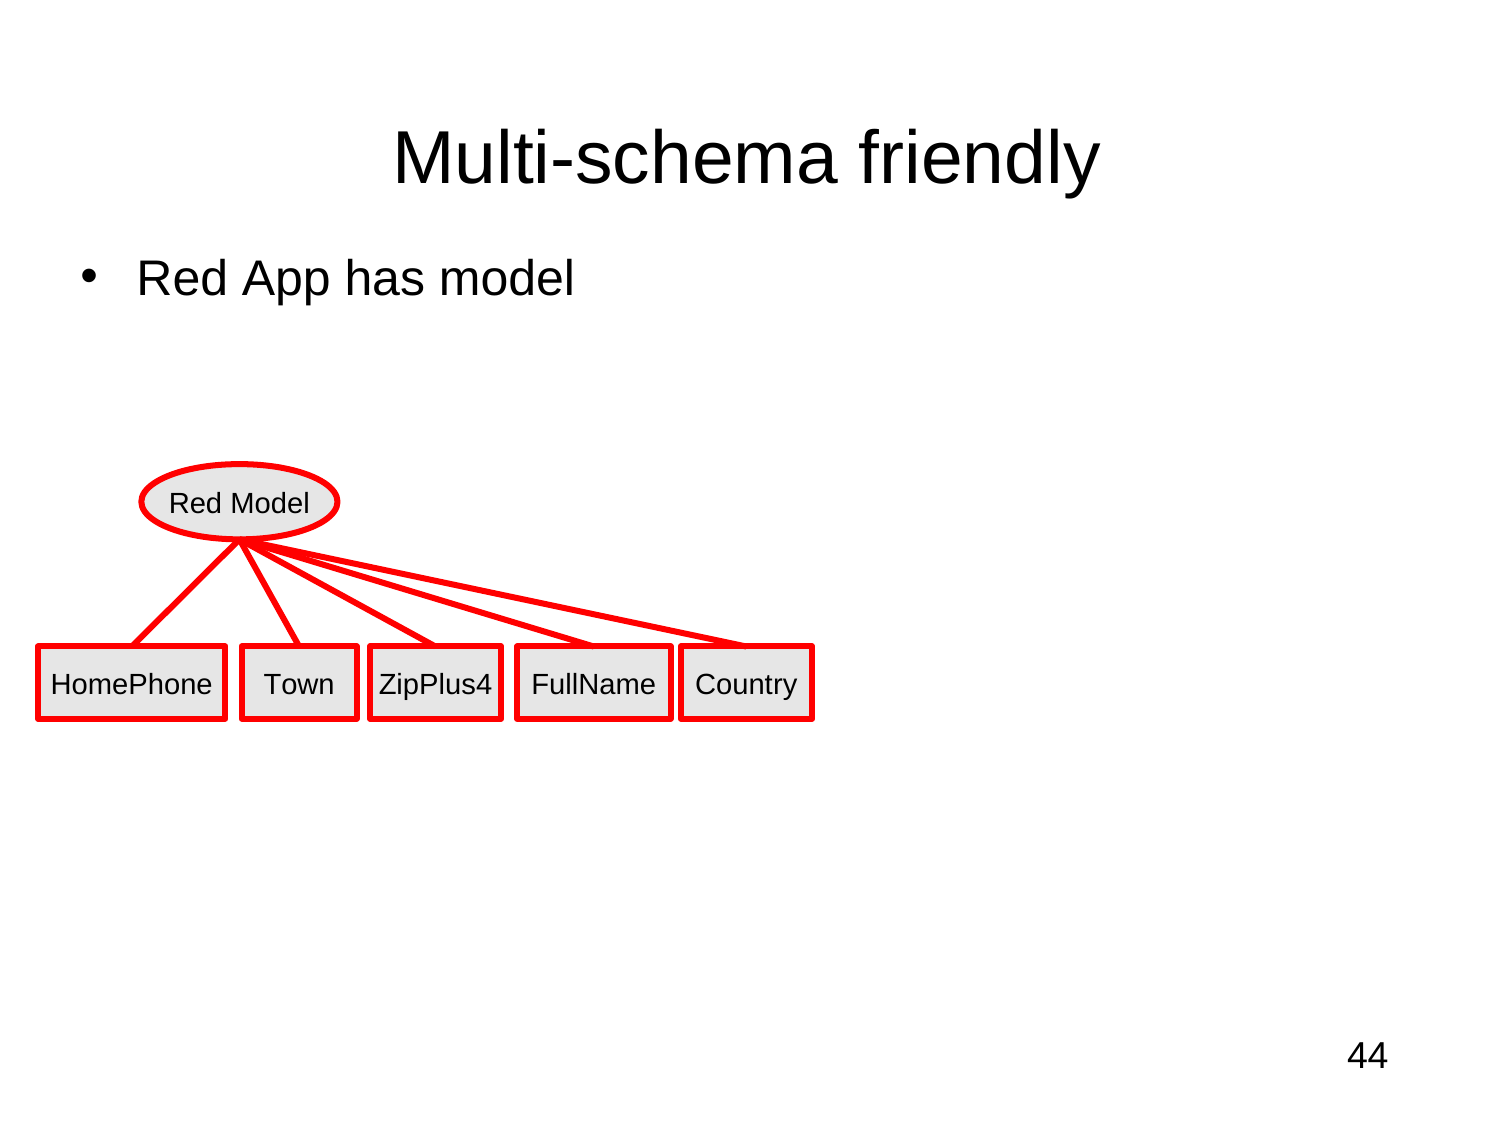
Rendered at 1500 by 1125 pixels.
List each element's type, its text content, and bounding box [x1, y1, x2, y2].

title Multi-schema friendly [70, 18, 1423, 207]
text_box Country [680, 646, 813, 719]
list Red App has model [65, 237, 1423, 998]
text_box Red Model [141, 464, 338, 540]
text_box HomePhone [38, 646, 226, 719]
text_box Town [241, 646, 357, 719]
text_box ZipPlus4 [369, 646, 502, 719]
text_box FullName [517, 646, 671, 719]
